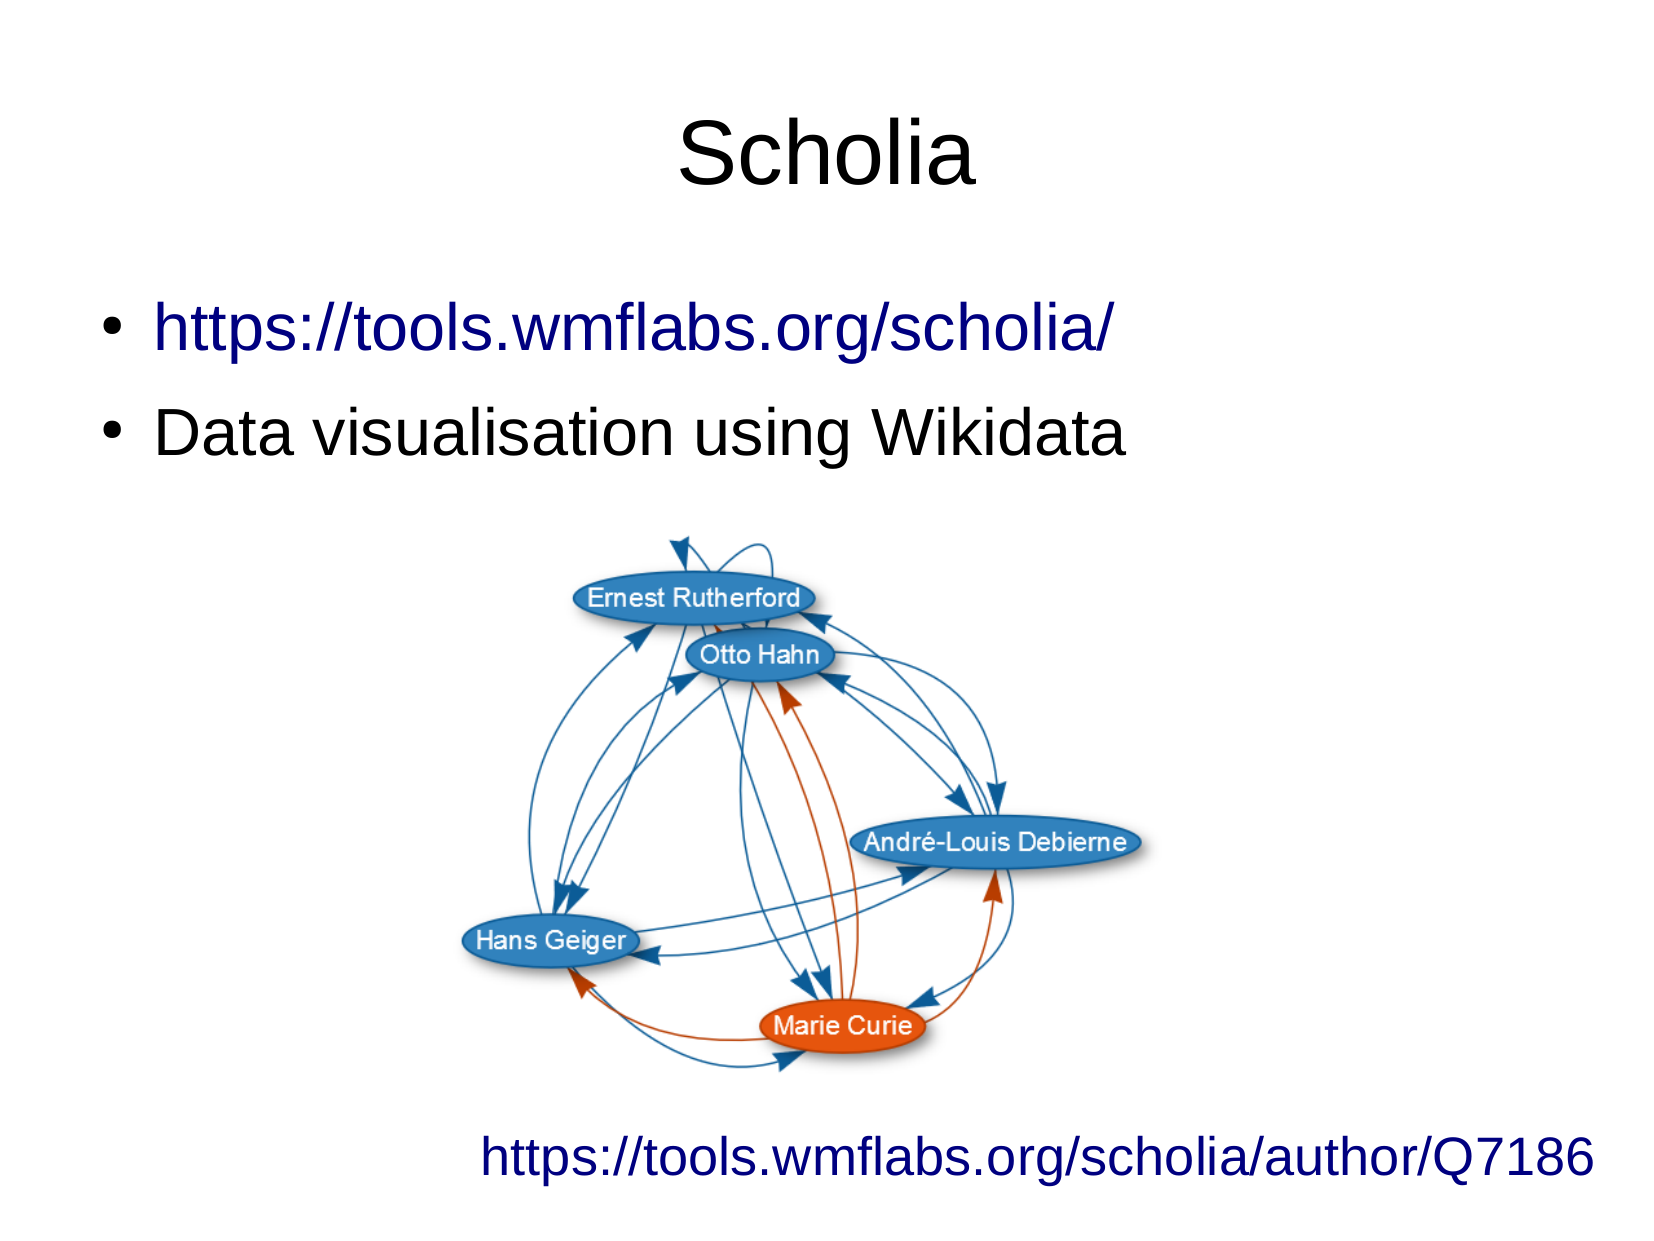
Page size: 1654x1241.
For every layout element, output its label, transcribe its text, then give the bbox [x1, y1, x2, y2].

text_box https://tools.wmflabs.org/scholia/author/Q7186 [466, 1119, 1632, 1231]
list https://tools.wmflabs.org/scholia/ Data visualisation using Wikidata [82, 290, 1571, 504]
title Scholia [82, 49, 1571, 257]
picture [361, 479, 1235, 1151]
